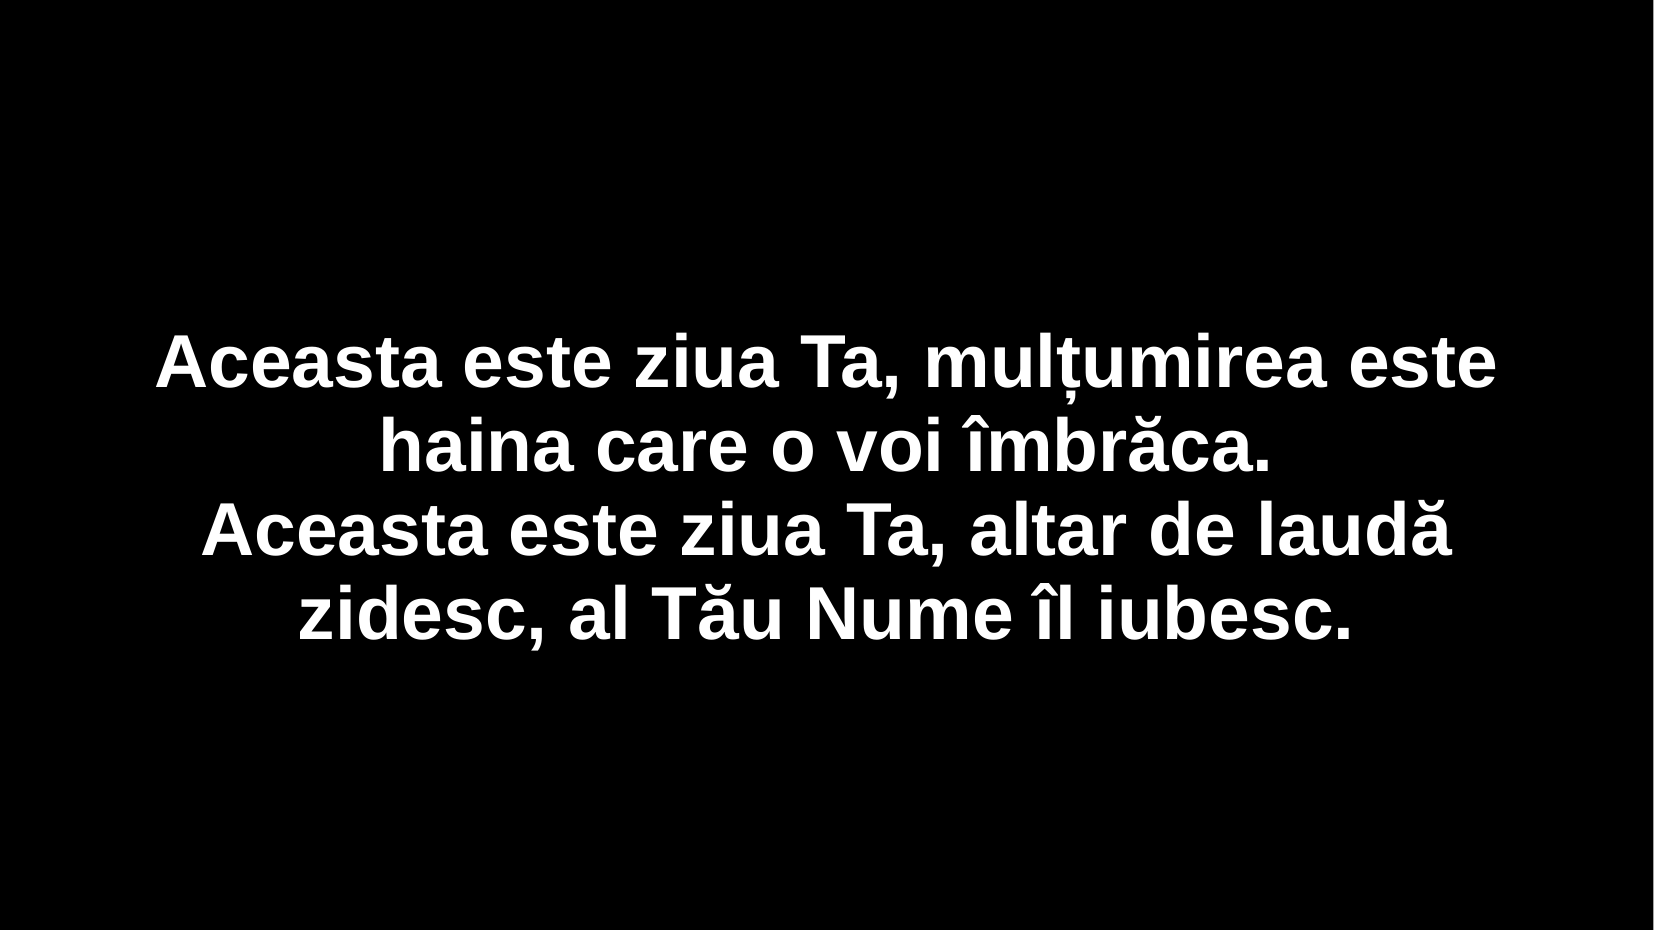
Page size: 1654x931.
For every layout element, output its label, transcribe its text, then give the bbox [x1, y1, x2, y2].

subtitle Aceasta este ziua Ta, mulțumirea este haina care o voi îmbrăca. Aceasta este ziua Ta, altar de laudă zidesc, al Tău Nume îl iubesc. [82, 217, 1571, 757]
